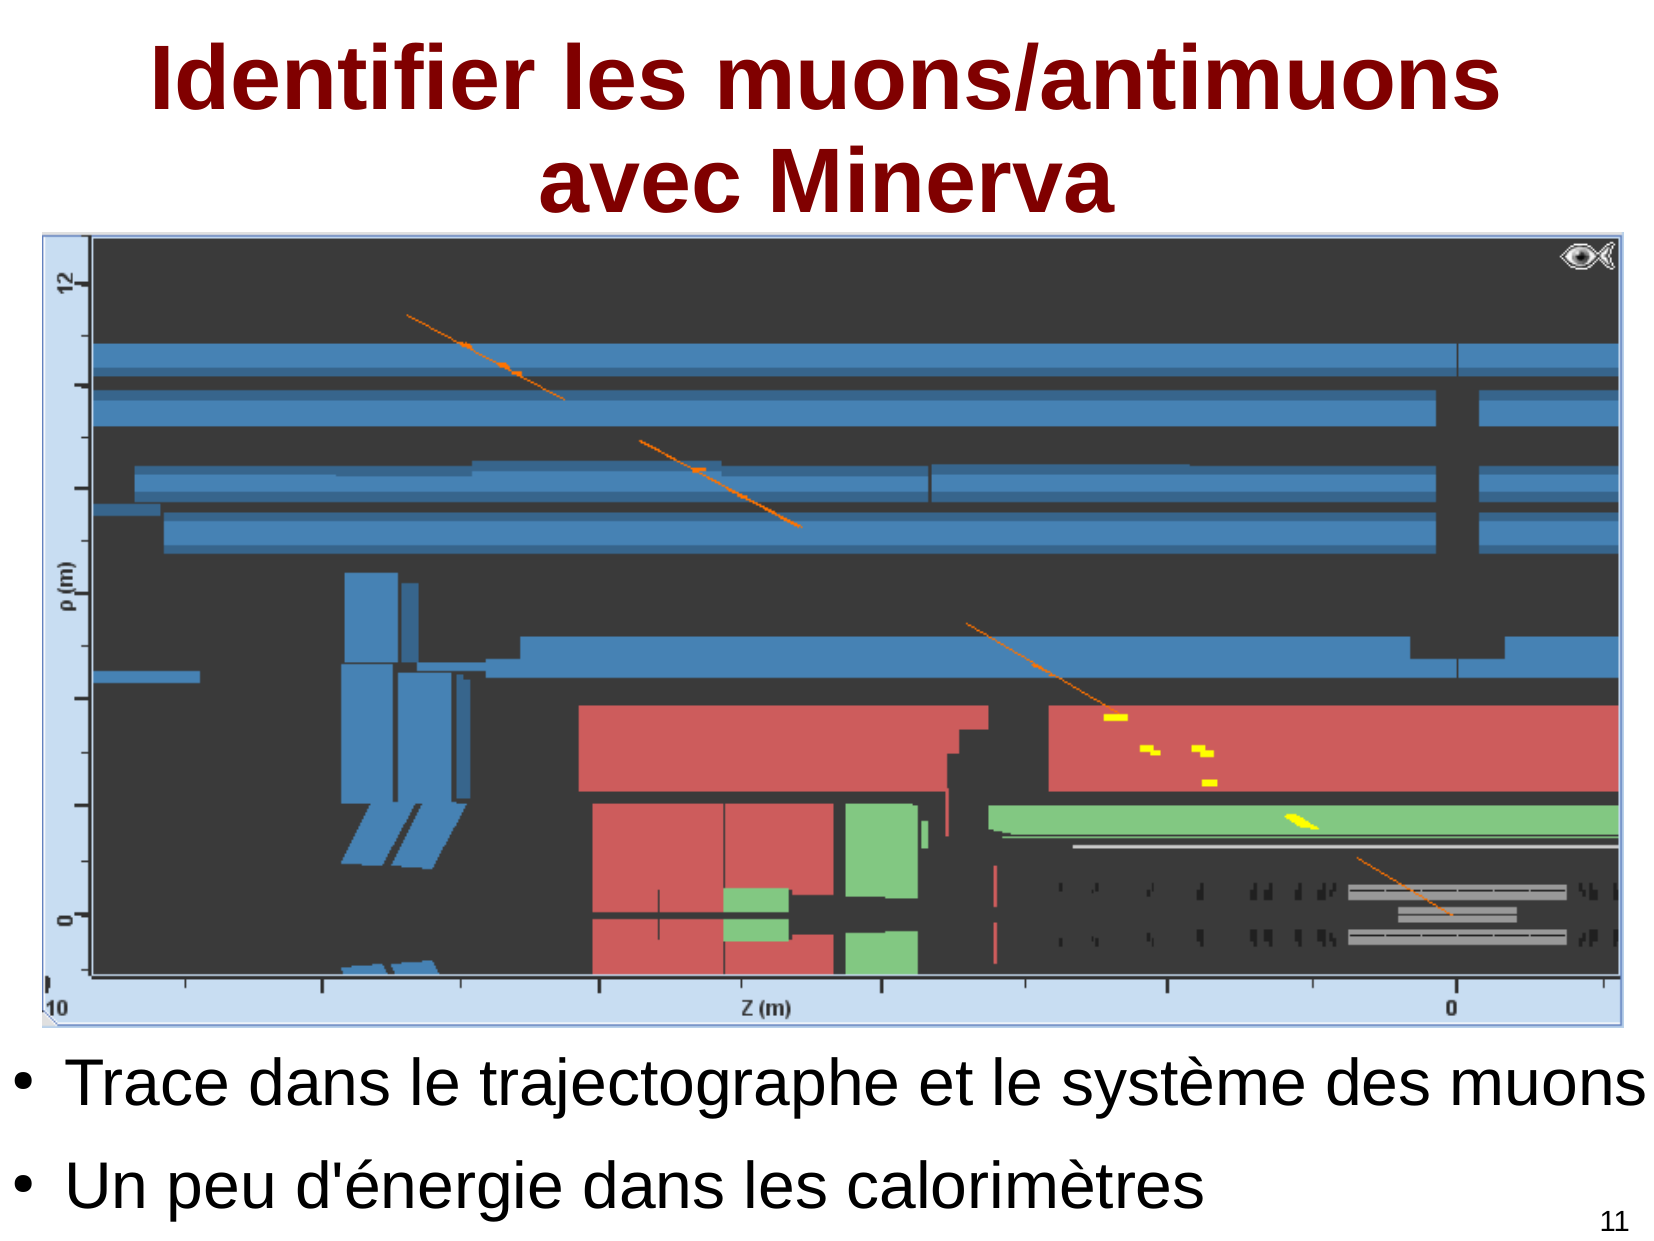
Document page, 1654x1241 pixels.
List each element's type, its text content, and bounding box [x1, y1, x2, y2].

title Identifier les muons/antimuons avec Minerva [82, 25, 1571, 232]
picture [42, 232, 1624, 1028]
list Trace dans le trajectographe et le système des muons Un peu d'énergie dans les calorimètres [0, 1046, 1654, 1241]
